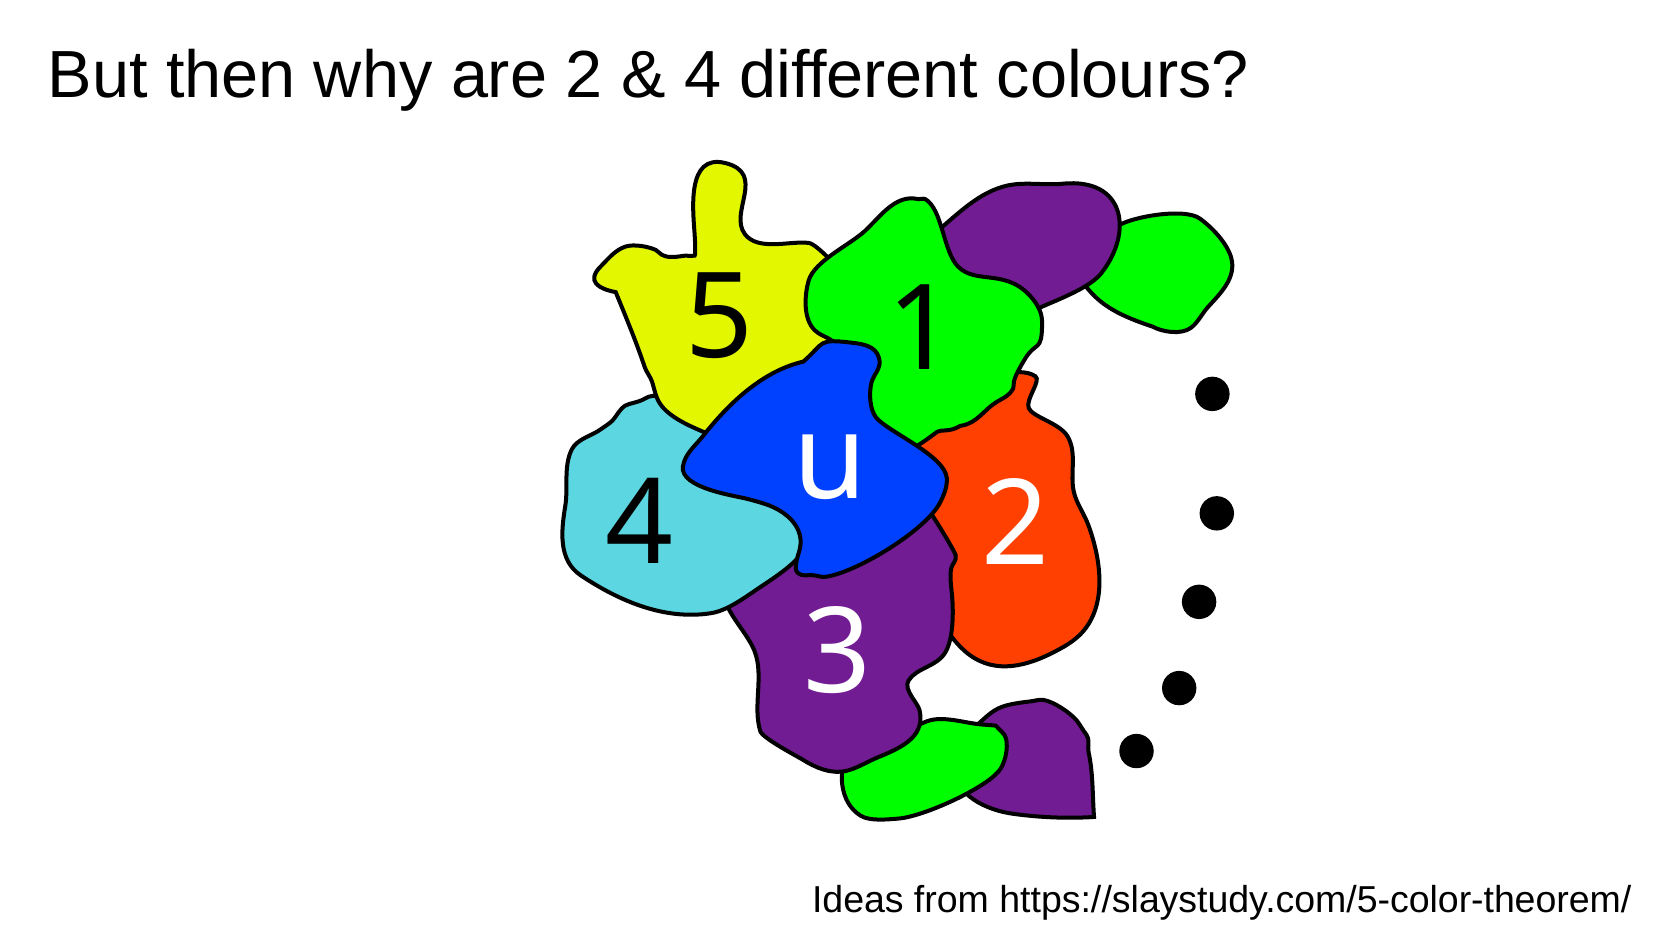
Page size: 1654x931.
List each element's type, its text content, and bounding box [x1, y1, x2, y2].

picture [402, 1, 1260, 931]
text_box Ideas from https://slaystudy.com/5-color-theorem/ [1260, 871, 1654, 931]
text_box But then why are 2 & 4 different colours? [33, 29, 402, 119]
